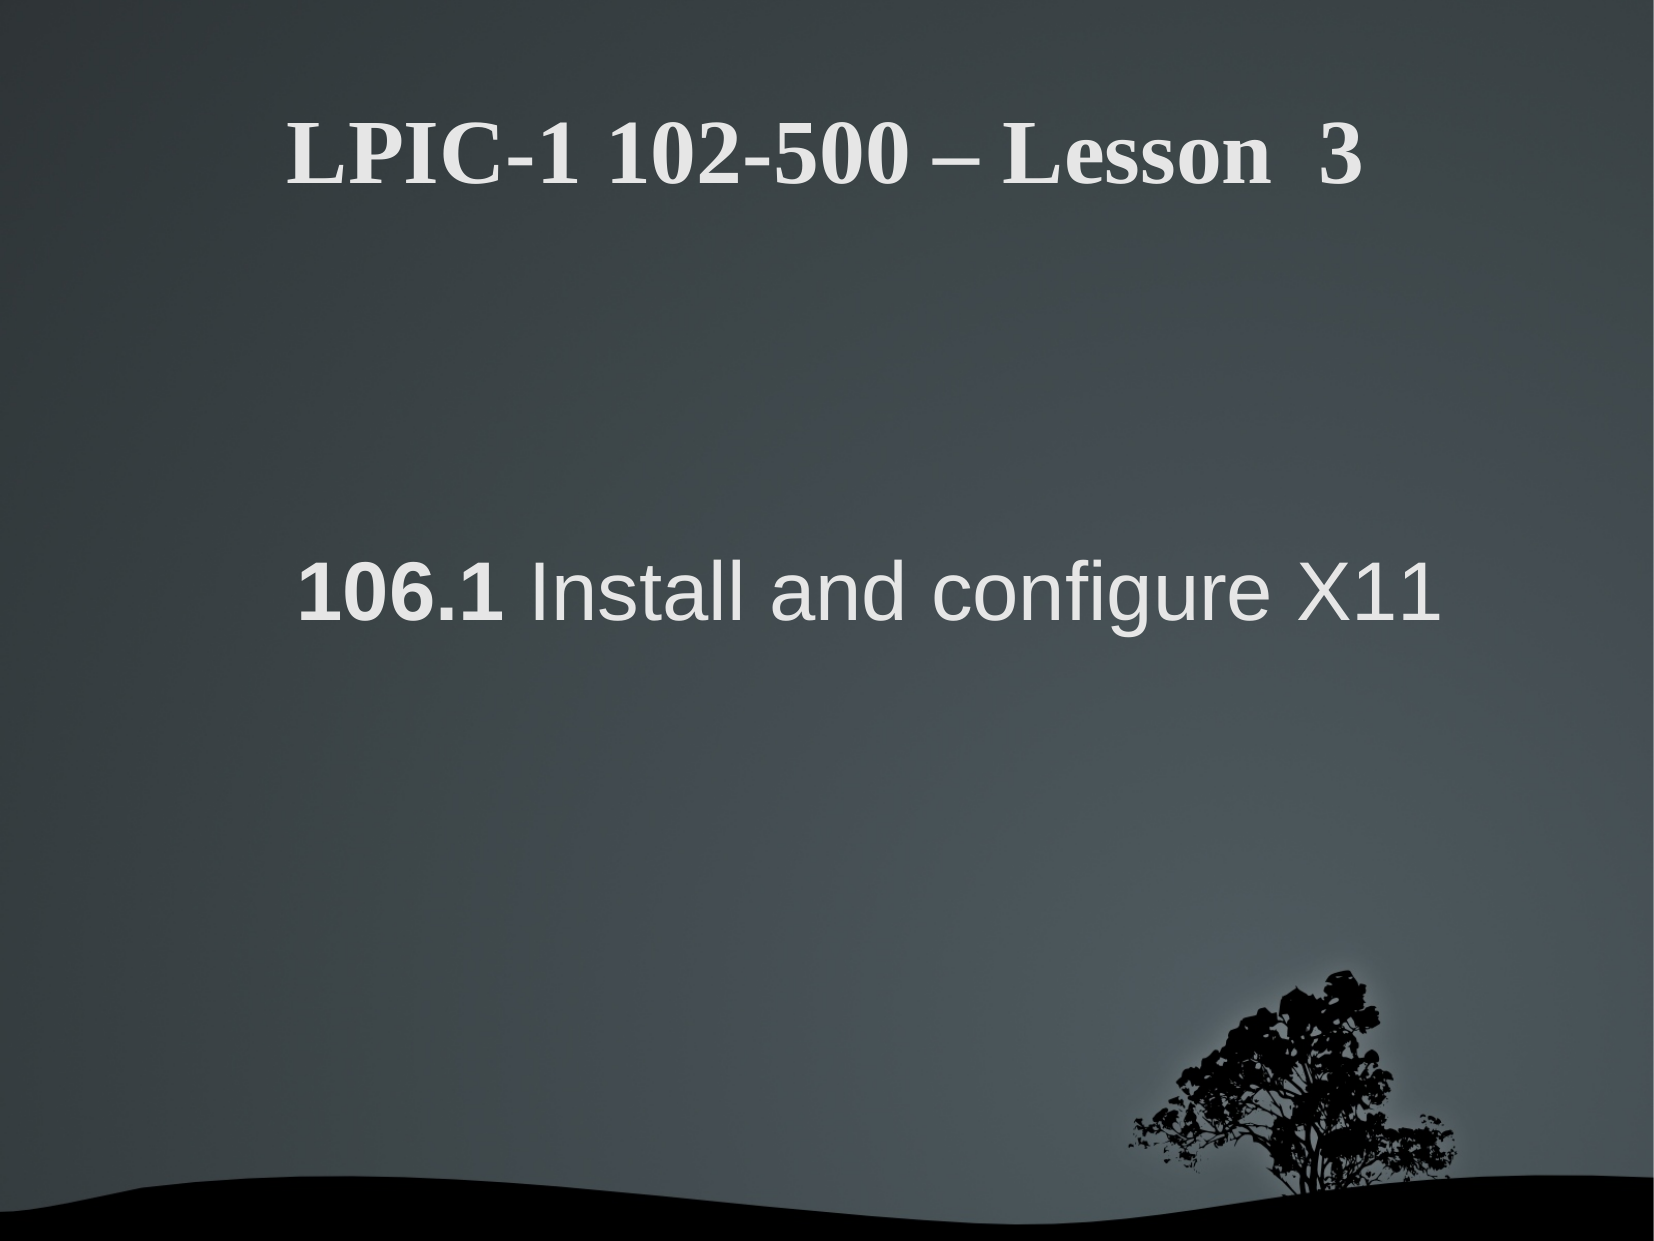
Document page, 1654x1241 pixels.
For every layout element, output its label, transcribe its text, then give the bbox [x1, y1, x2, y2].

title LPIC-1 102-500 – Lesson 3 [82, 49, 1571, 257]
picture [0, 0, 1654, 1241]
list 106.1 Install and configure X11 [82, 290, 1571, 1109]
